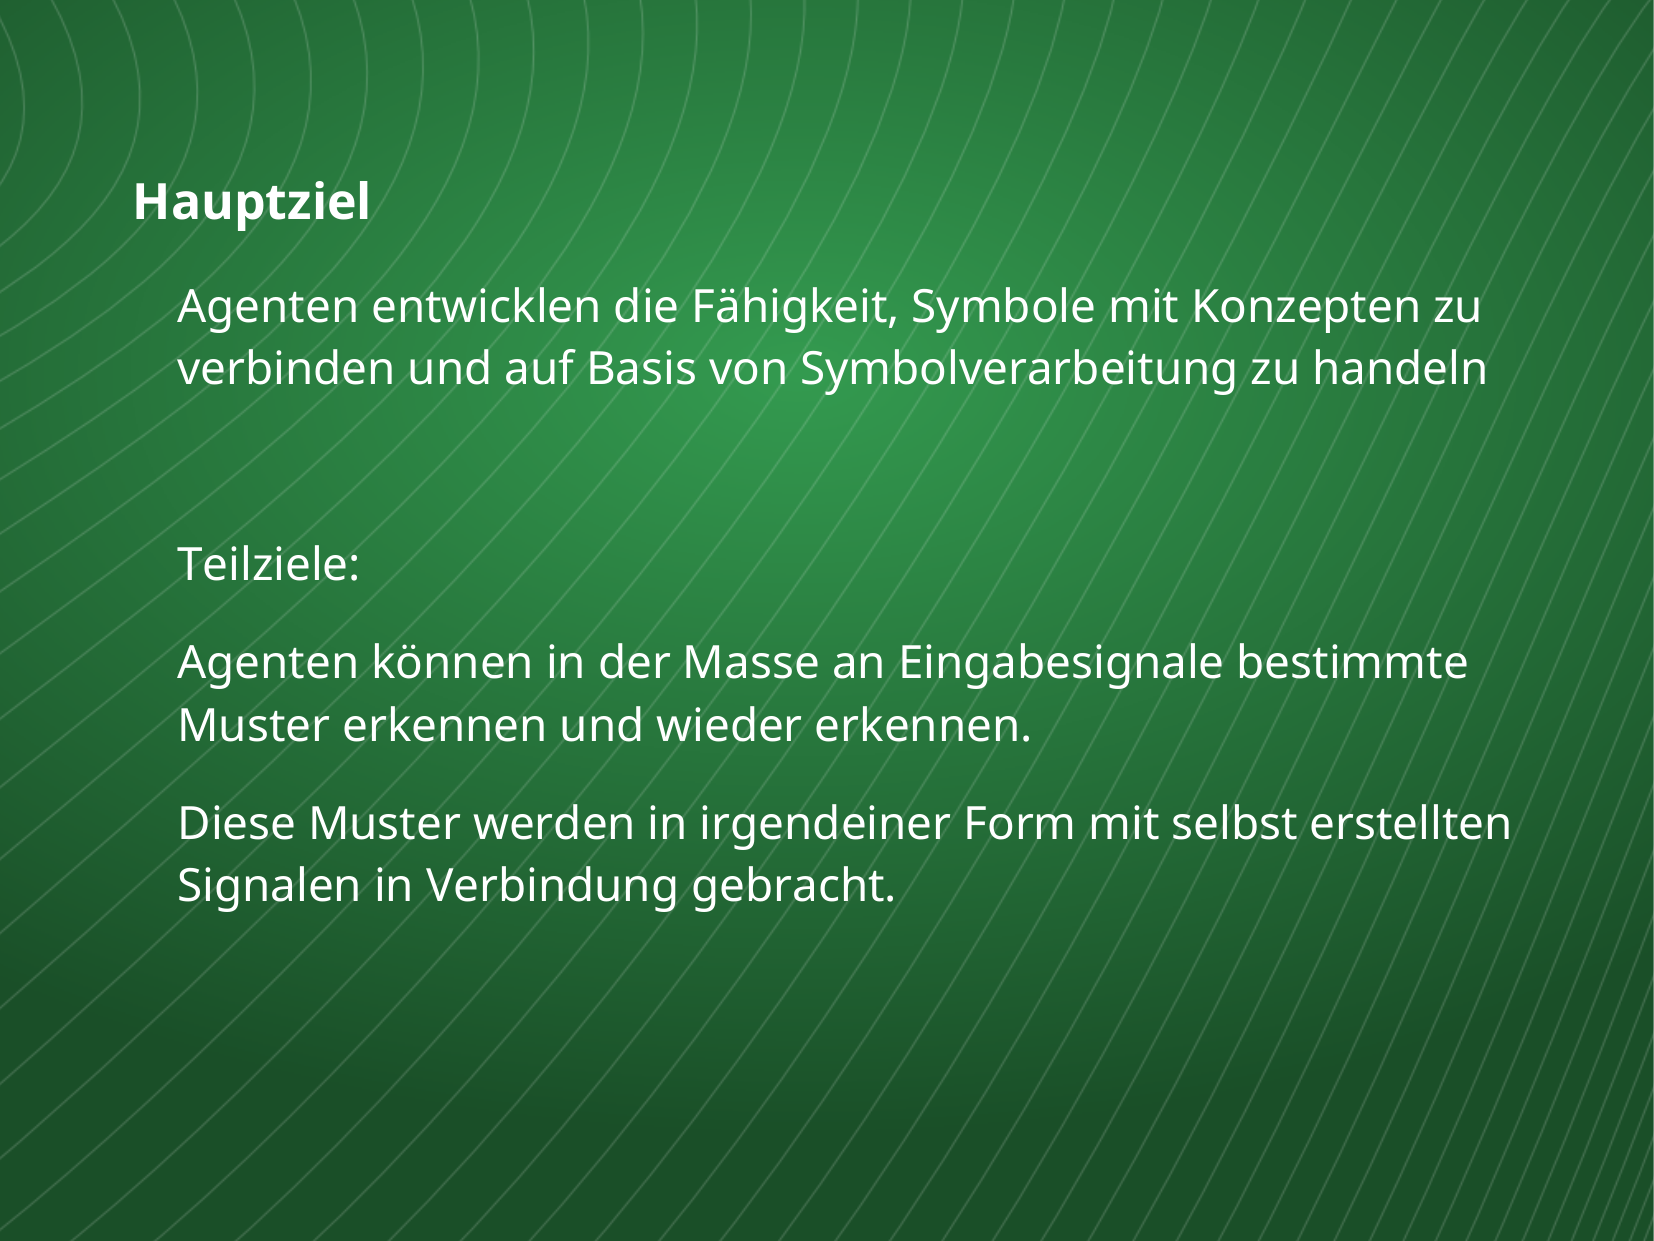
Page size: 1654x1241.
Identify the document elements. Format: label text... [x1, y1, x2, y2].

text_box Agenten entwicklen die Fähigkeit, Symbole mit Konzepten zu verbinden und auf Basis von Symbolverarbeitung zu handeln Teilziele: Agenten können in der Masse an Eingabesignale bestimmte Muster erkennen und wieder erkennen. Diese Muster werden in irgendeiner Form mit selbst erstellten Signalen in Verbindung gebracht. [162, 265, 1536, 971]
text_box Hauptziel [118, 158, 373, 237]
picture [0, 0, 1654, 1241]
